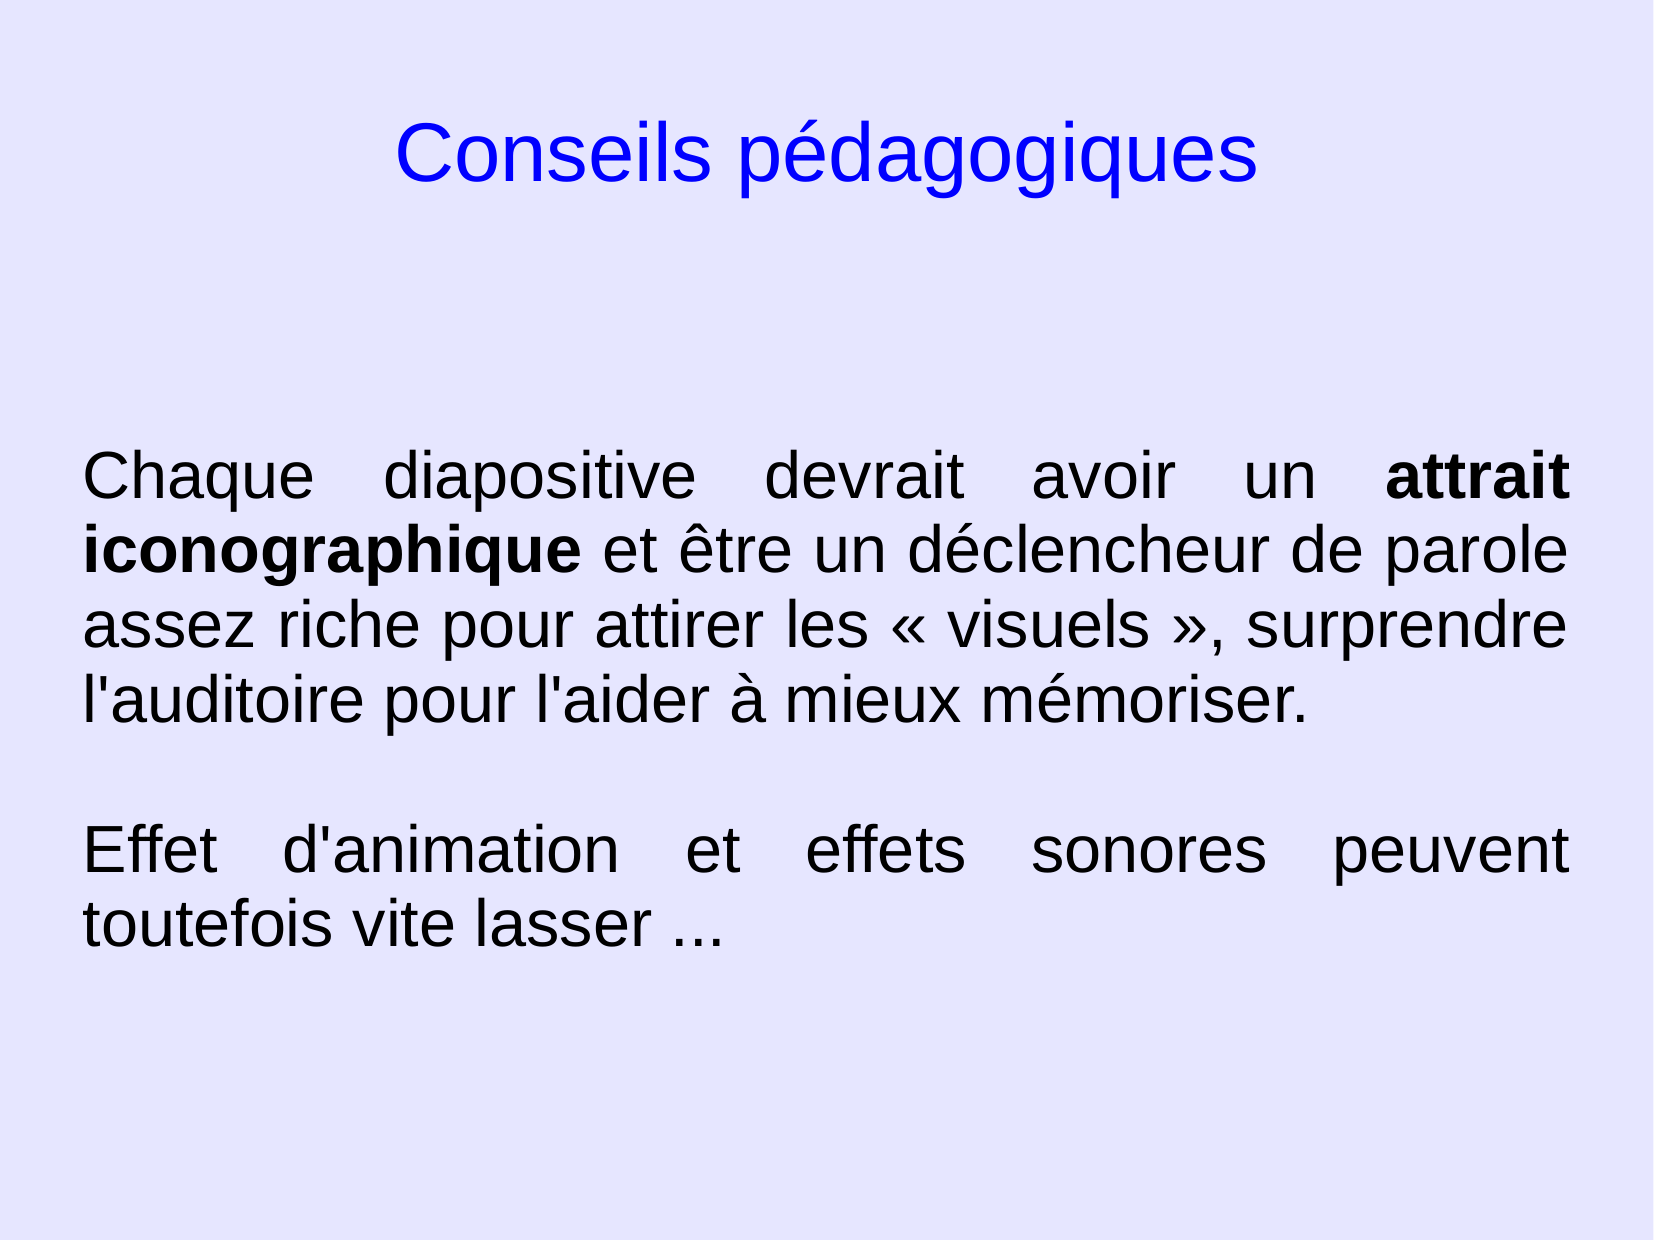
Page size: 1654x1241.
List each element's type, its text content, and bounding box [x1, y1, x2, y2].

subtitle Chaque diapositive devrait avoir un attrait iconographique et être un déclencheur de parole assez riche pour attirer les « visuels », surprendre l'auditoire pour l'aider à mieux mémoriser. Effet d'animation et effets sonores peuvent toutefois vite lasser ... [82, 297, 1571, 1102]
title Conseils pédagogiques [82, 56, 1571, 250]
